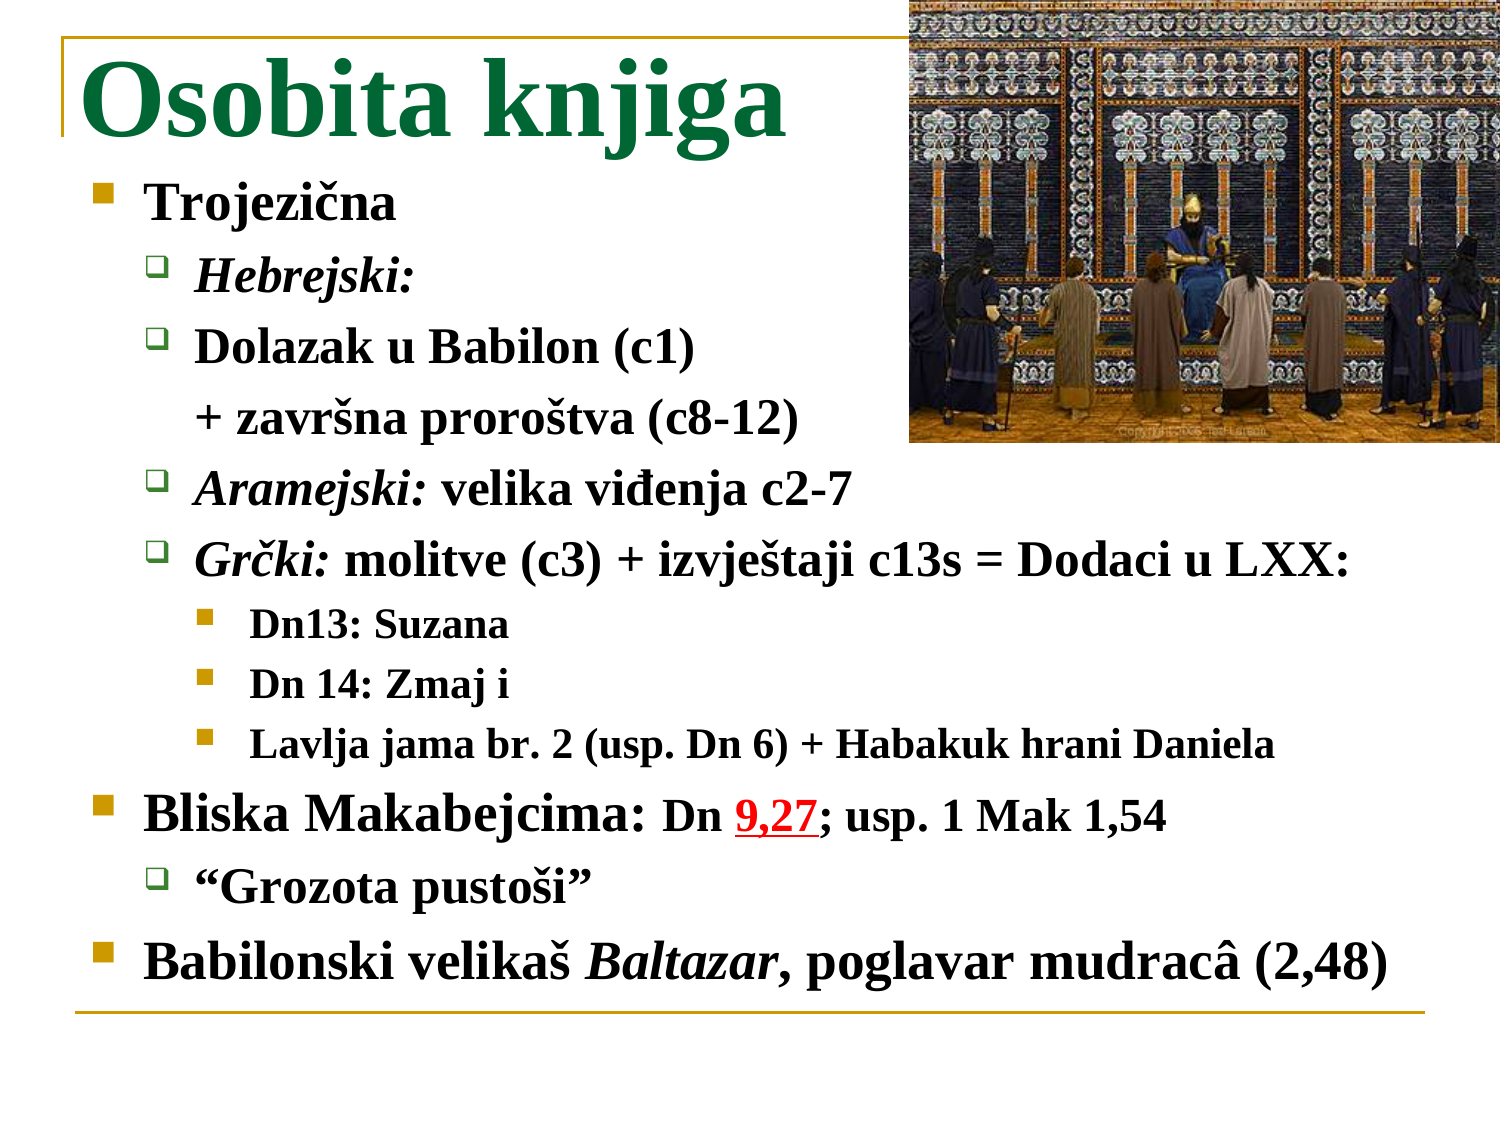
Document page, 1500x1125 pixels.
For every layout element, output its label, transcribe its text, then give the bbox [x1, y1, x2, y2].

picture [909, 0, 1500, 443]
title Osobita knjiga [63, 16, 909, 204]
list Trojezična Hebrejski: Dolazak u Babilon (c1) + završna proroštva (c8-12) Aramejski: velika viđenja c2-7 Grčki: molitve (c3) + izvještaji c13s = Dodaci u LXX: Dn13: Suzana Dn 14: Zmaj i Lavlja jama br. 2 (usp. Dn 6) + Habakuk hrani Daniela Bliska Makabejcima: Dn 9,27; usp. 1 Mak 1,54 “Grozota pustoši” Babilonski velikaš Baltazar, poglavar mudracâ (2,48) [74, 147, 1500, 1006]
